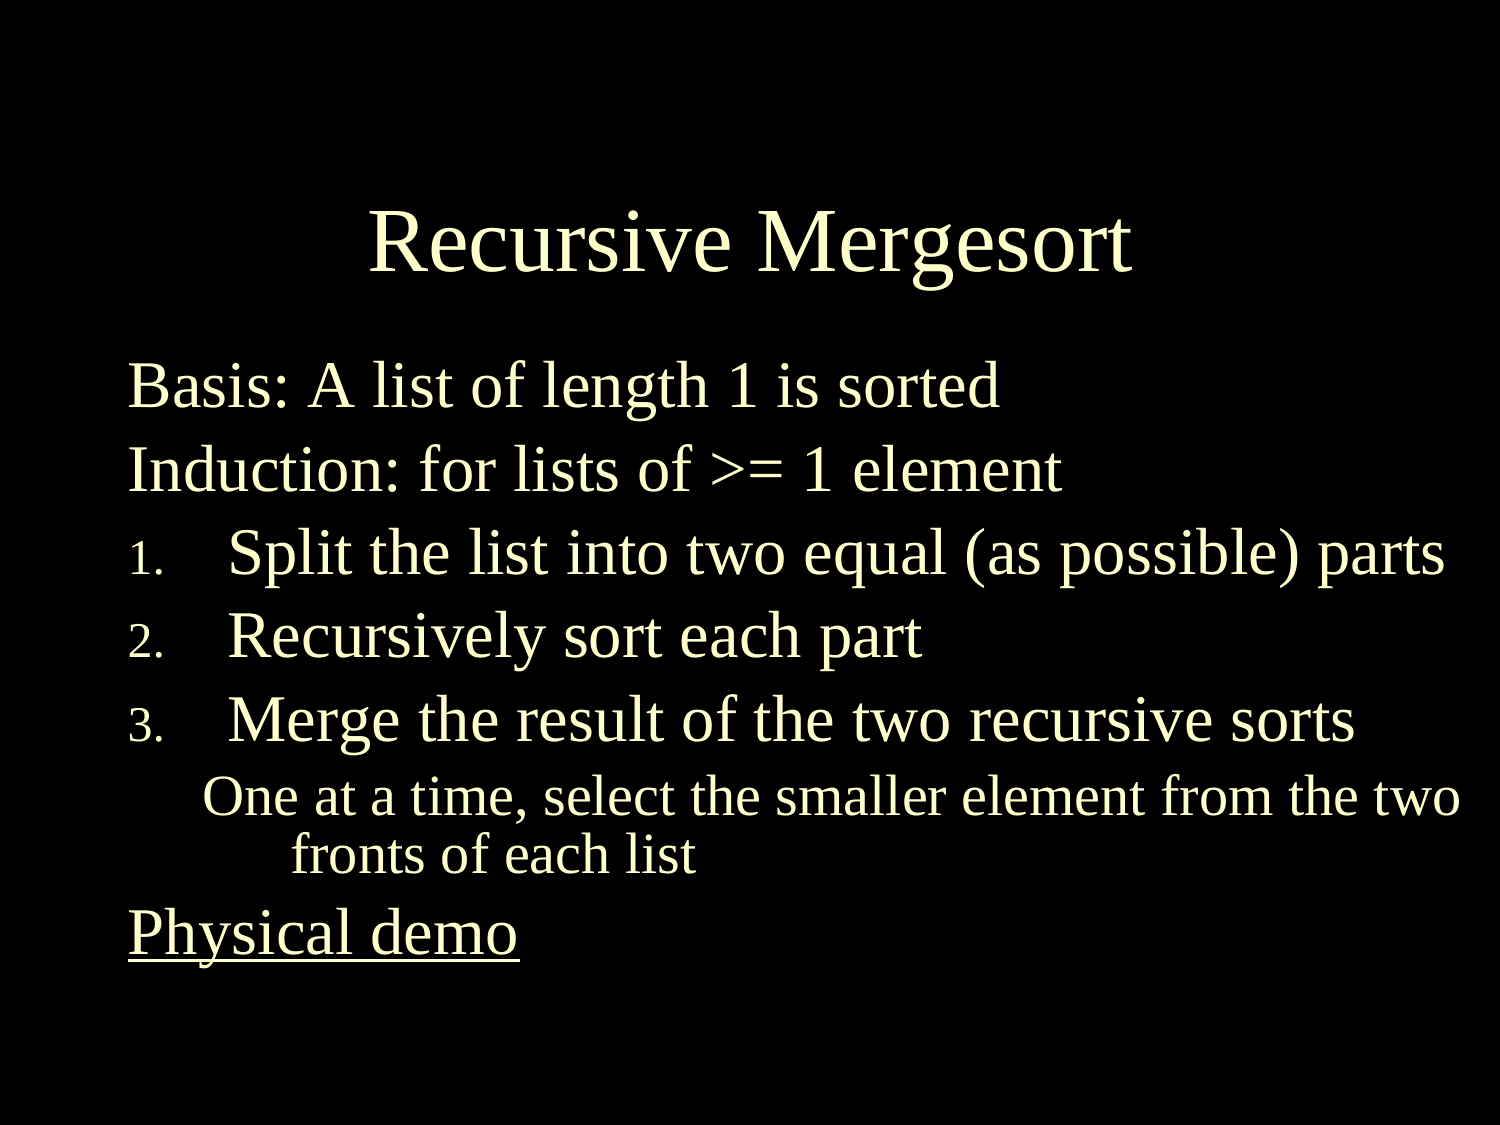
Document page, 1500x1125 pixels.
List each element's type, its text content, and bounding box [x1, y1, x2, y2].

title Recursive Mergesort [22, 145, 1480, 336]
list Basis: A list of length 1 is sorted Induction: for lists of >= 1 element Split the list into two equal (as possible) parts Recursively sort each part Merge the result of the two recursive sorts One at a time, select the smaller element from the two fronts of each list Physical demo [112, 347, 1482, 1026]
